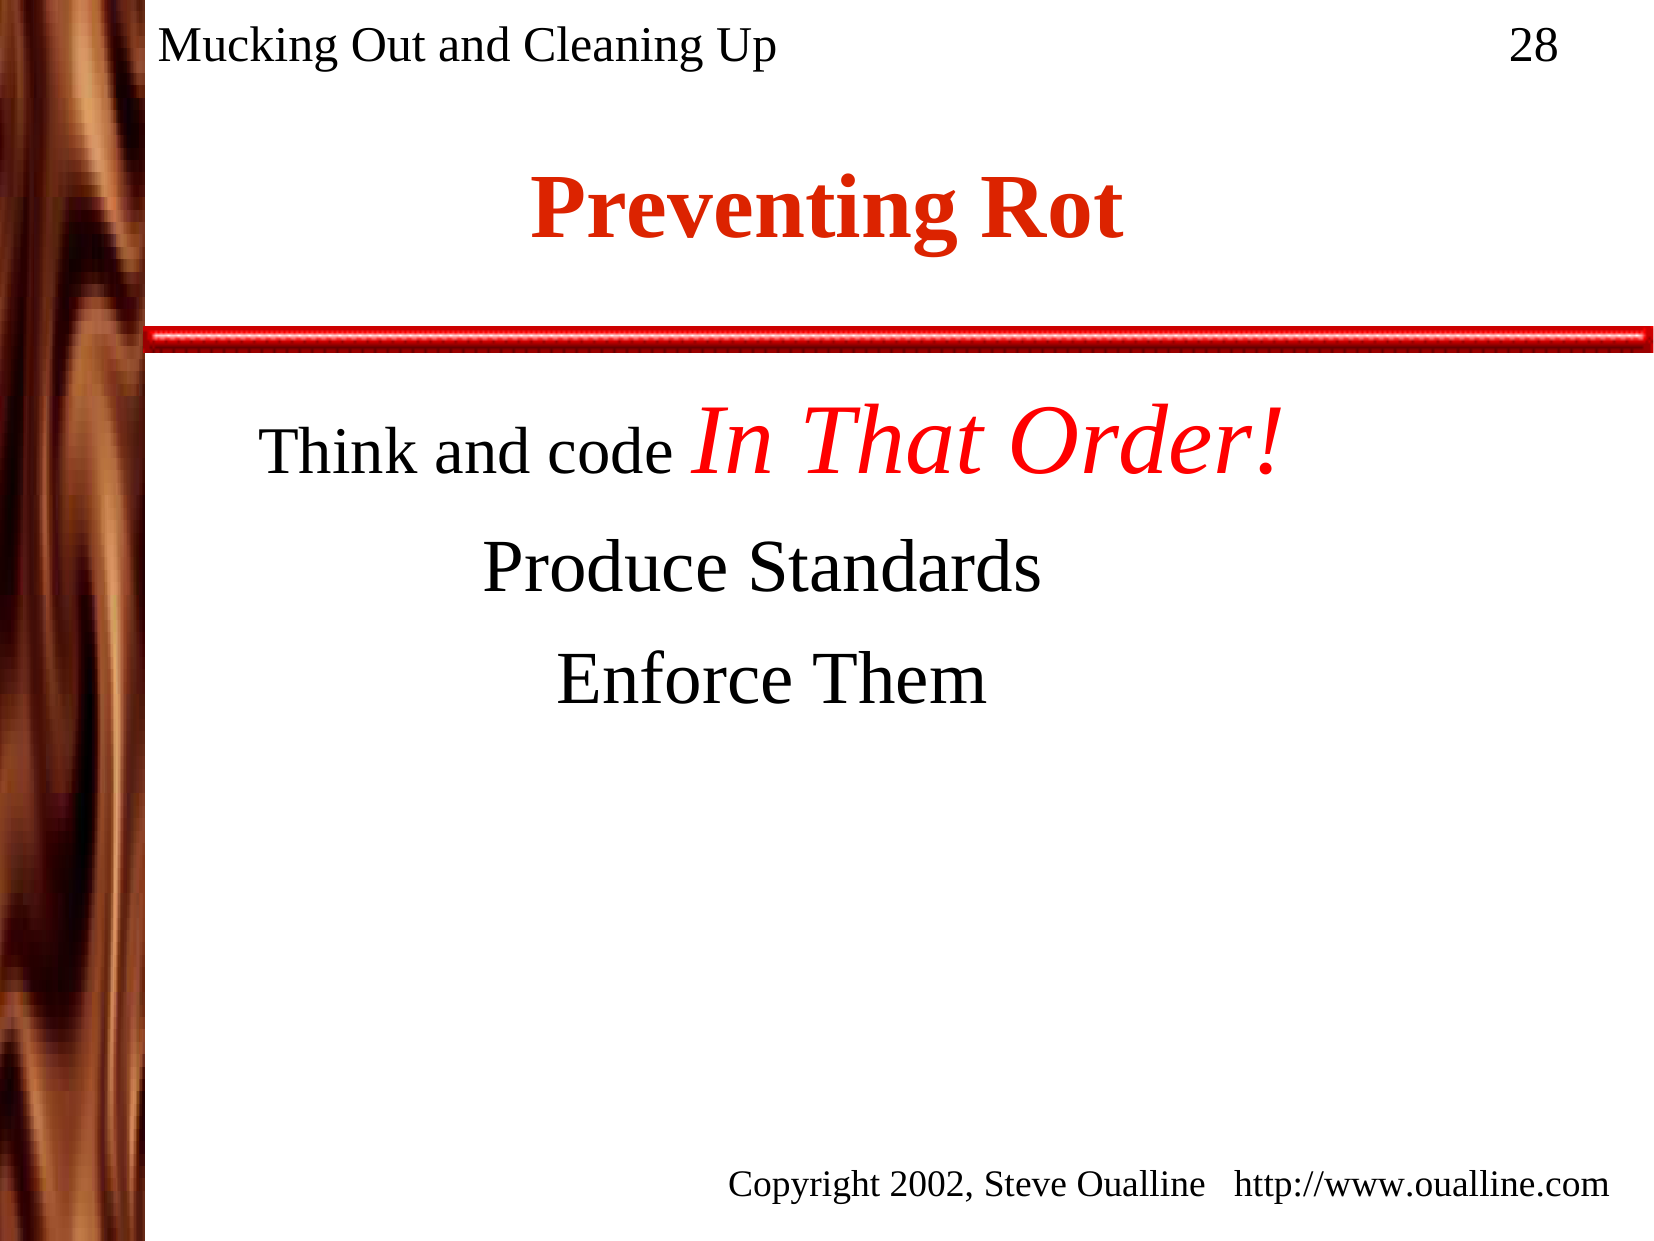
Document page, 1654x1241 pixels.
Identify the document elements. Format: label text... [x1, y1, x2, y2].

title Preventing Rot [121, 102, 1534, 310]
picture [0, 0, 1654, 1241]
subtitle Think and code In That Order! Produce Standards Enforce Them [187, 384, 1534, 1127]
